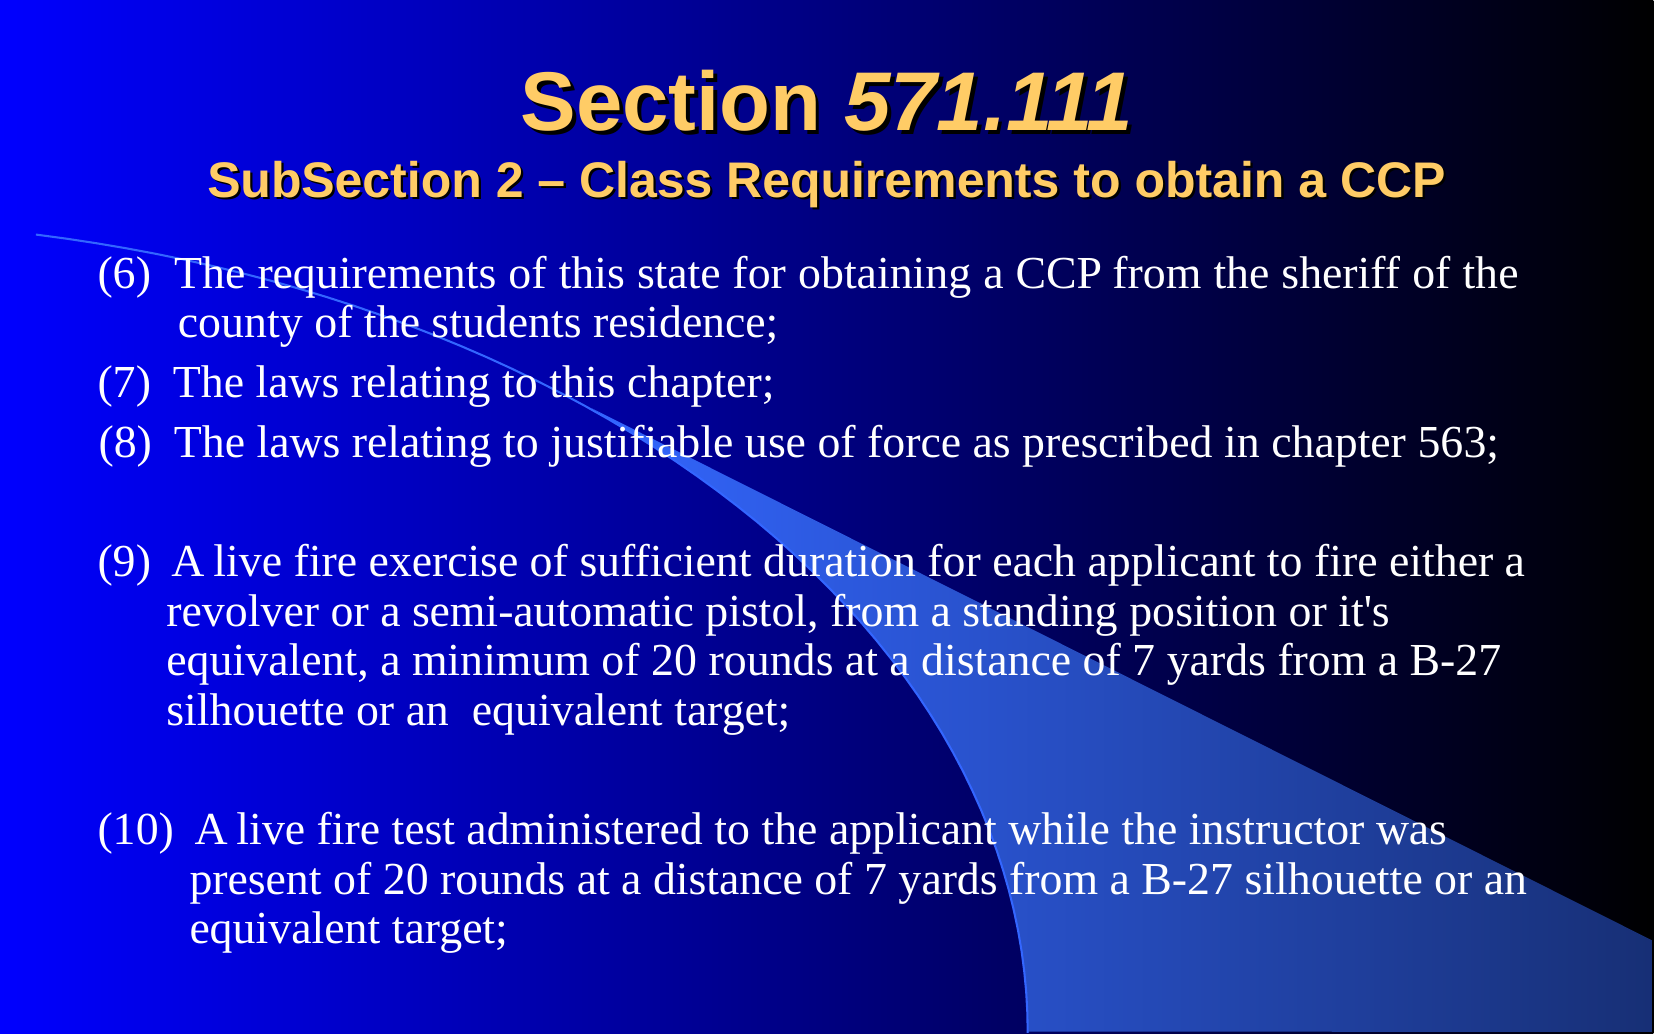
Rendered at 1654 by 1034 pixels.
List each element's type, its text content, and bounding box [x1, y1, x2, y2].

title Section 571.111 SubSection 2 – Class Requirements to obtain a CCP [82, 39, 1571, 216]
list (6) The requirements of this state for obtaining a CCP from the sheriff of the county of the students residence; (7) The laws relating to this chapter; (8) The laws relating to justifiable use of force as prescribed in chapter 563; (9) A live fire exercise of sufficient duration for each applicant to fire either a revolver or a semi-automatic pistol, from a standing position or it's equivalent, a minimum of 20 rounds at a distance of 7 yards from a B-27 silhouette or an equivalent target; (10) A live fire test administered to the applicant while the instructor was present of 20 rounds at a distance of 7 yards from a B-27 silhouette or an equivalent target; [82, 241, 1571, 962]
